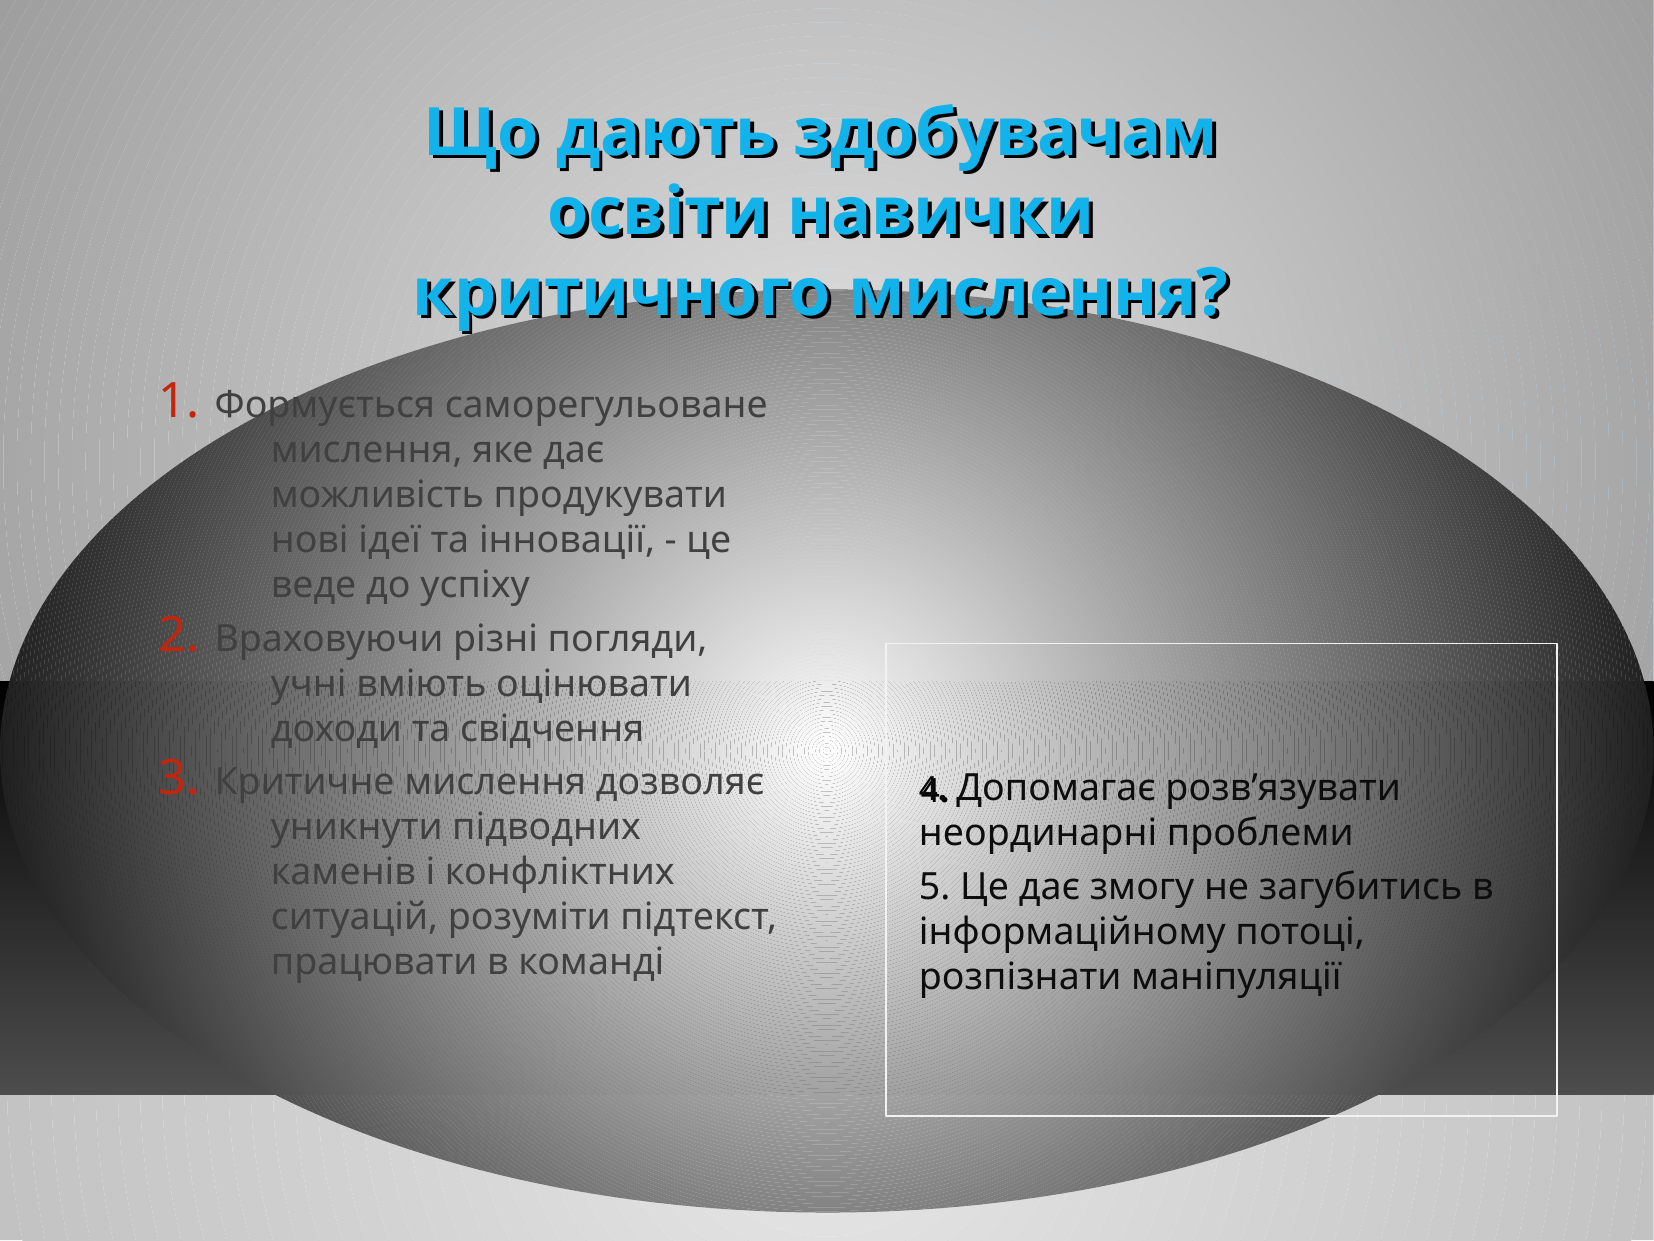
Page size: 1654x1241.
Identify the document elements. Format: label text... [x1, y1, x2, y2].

list Формується саморегульоване мислення, яке дає можливість продукувати нові ідеї та інновації, - це веде до успіху Враховуючи різні погляди, учні вміють оцінювати доходи та свідчення Критичне мислення дозволяє уникнути підводних каменів і конфліктних ситуацій, розуміти підтекст, працювати в команді [141, 371, 808, 1020]
list 4. Допомагає розв’язувати неординарні проблеми 5. Це дає змогу не загубитись в інформаційному потоці, розпізнати маніпуляції [885, 643, 1558, 1117]
title Що дають здобувачам освіти навички критичного мислення? [318, 64, 1323, 337]
